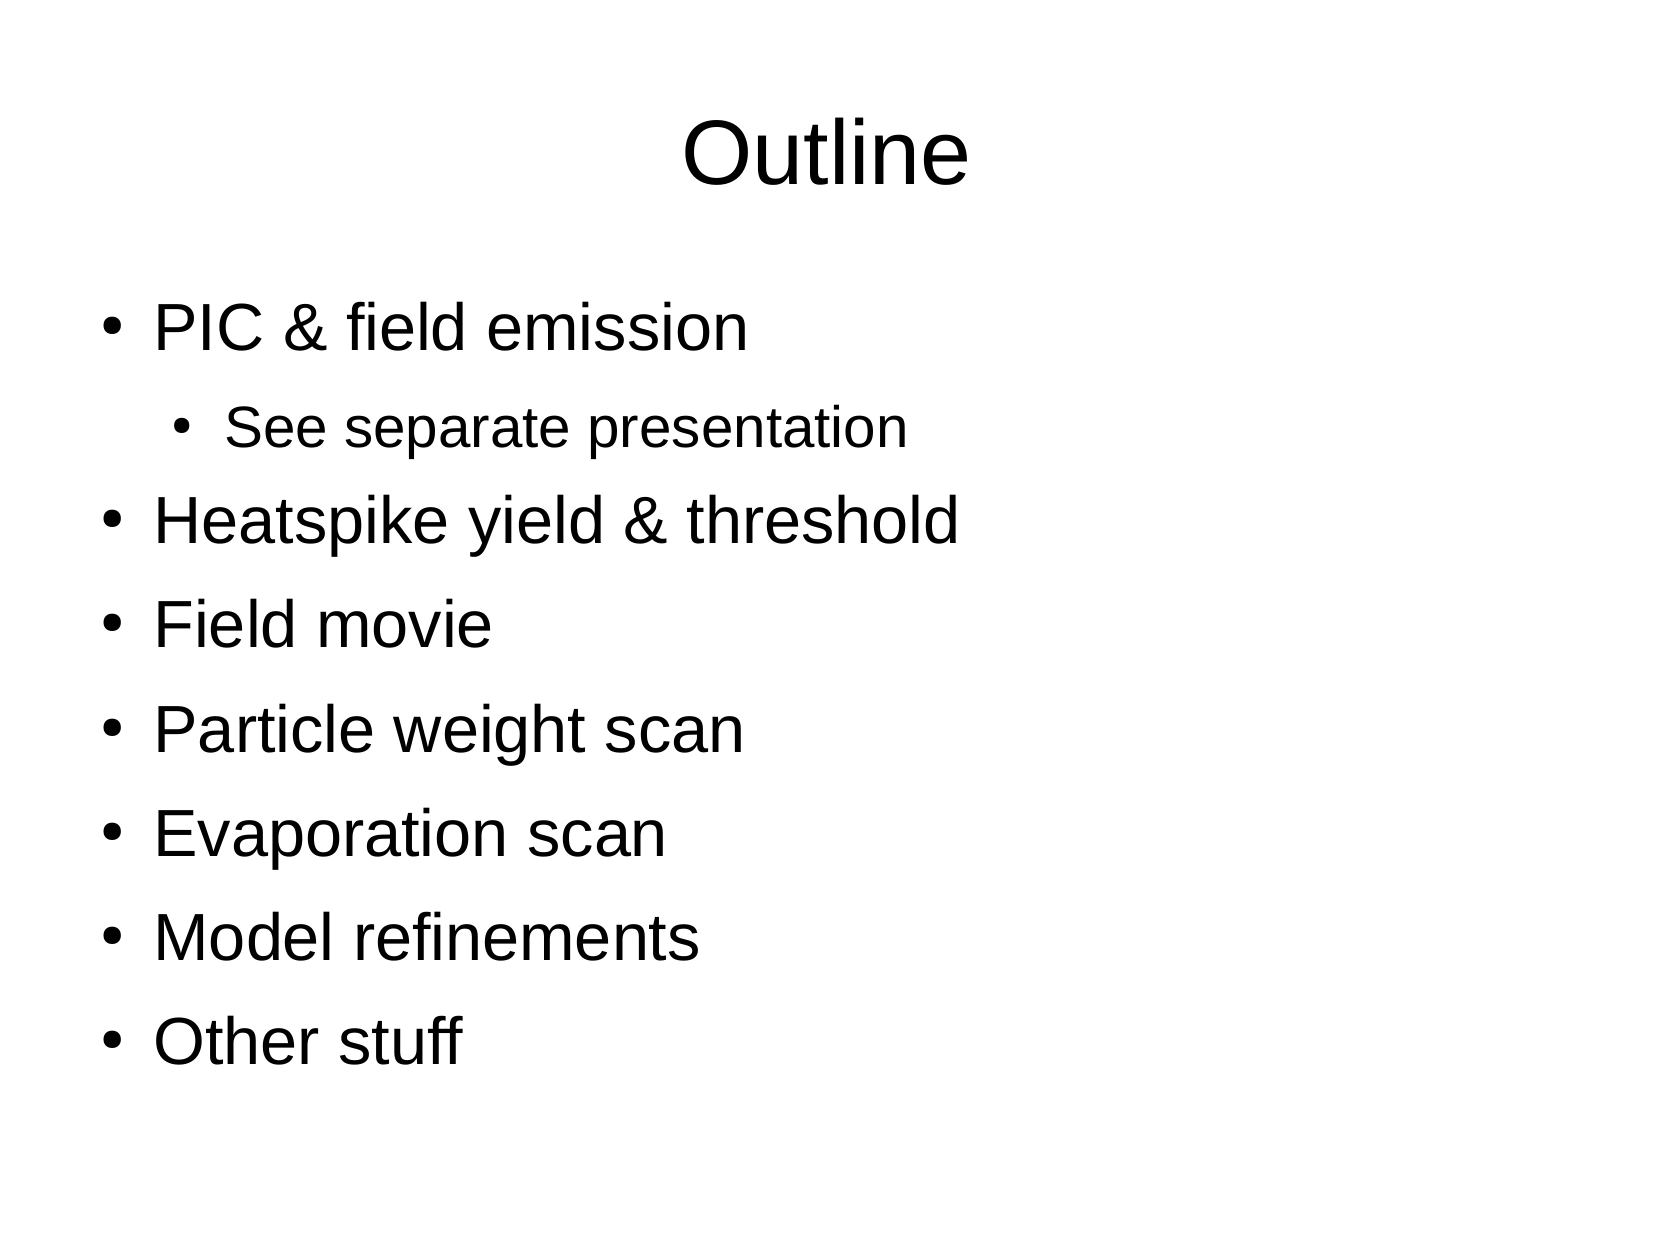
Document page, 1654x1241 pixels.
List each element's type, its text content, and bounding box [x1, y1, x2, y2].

title Outline [82, 49, 1571, 257]
list PIC & field emission See separate presentation Heatspike yield & threshold Field movie Particle weight scan Evaporation scan Model refinements Other stuff [82, 290, 1571, 1109]
